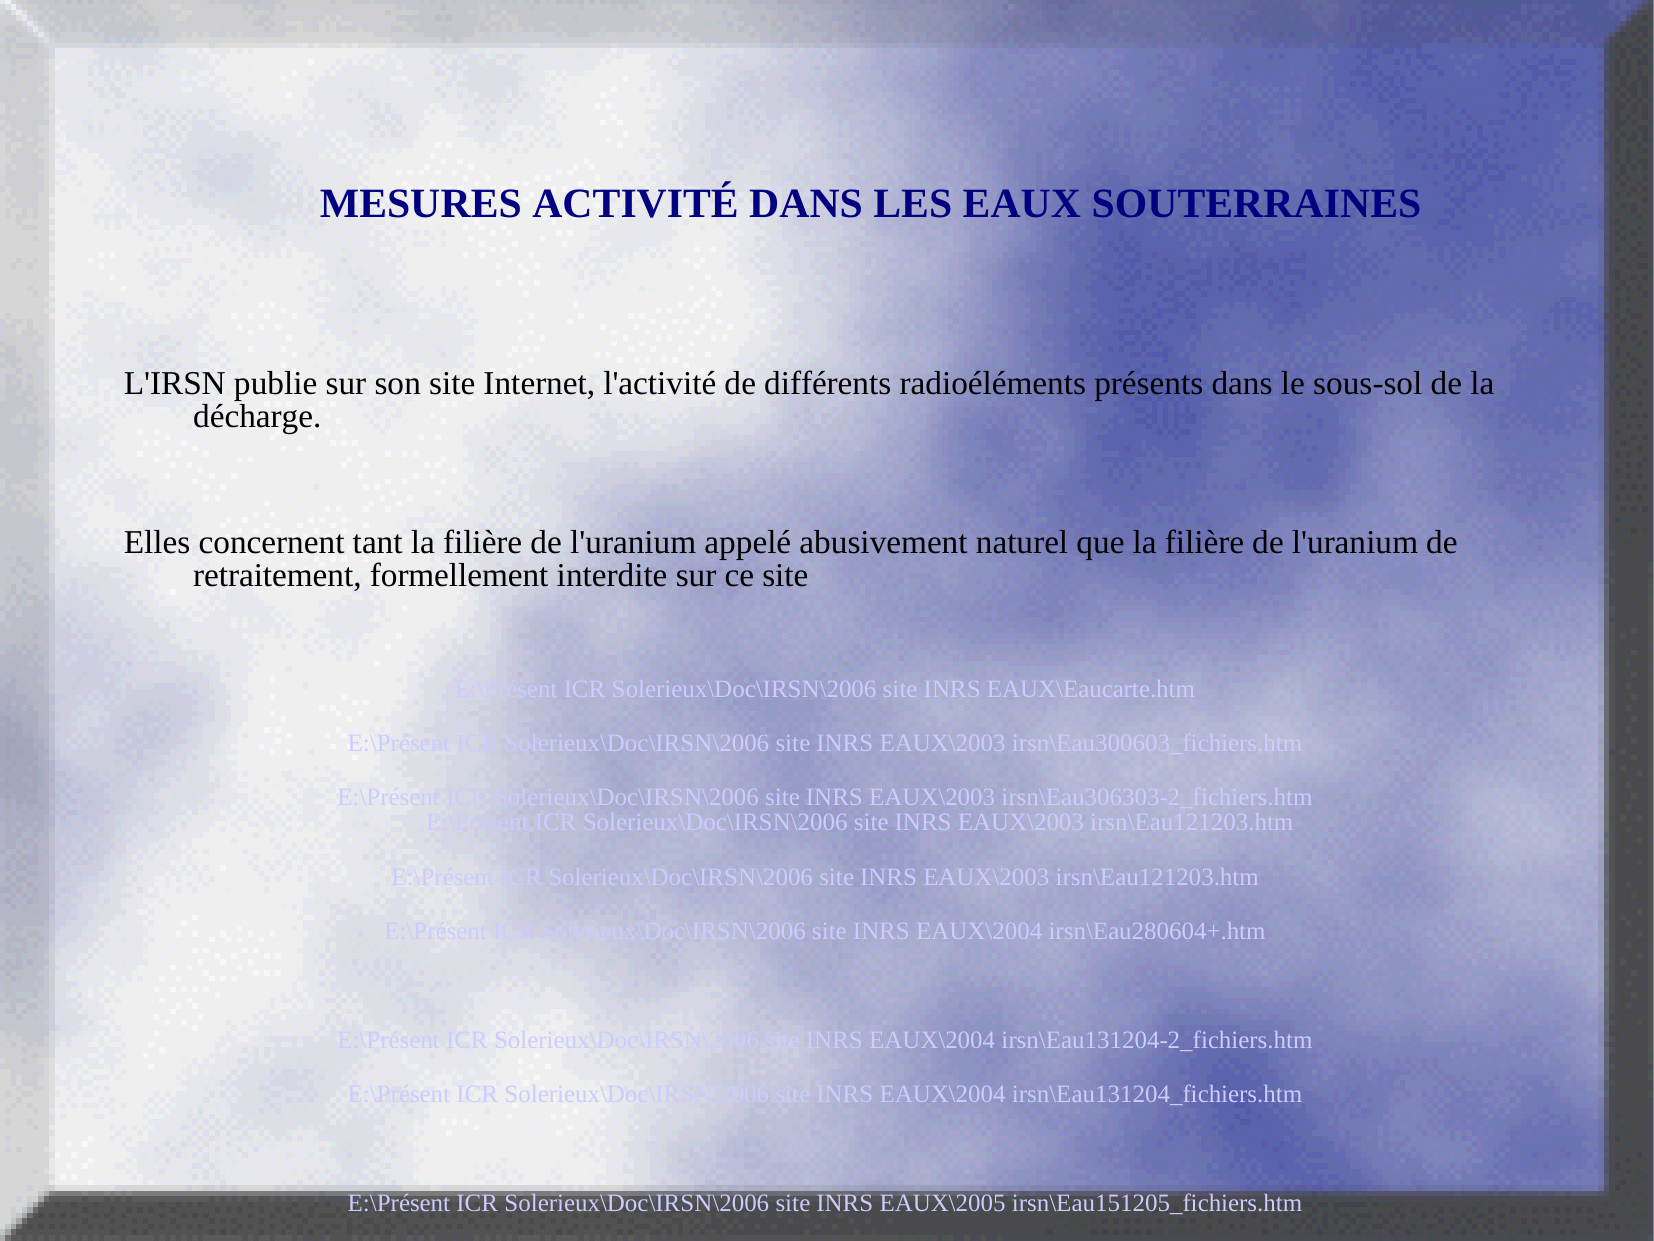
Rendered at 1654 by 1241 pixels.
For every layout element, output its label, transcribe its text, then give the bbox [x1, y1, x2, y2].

list L'IRSN publie sur son site Internet, l'activité de différents radioéléments présents dans le sous-sol de la décharge. Elles concernent tant la filière de l'uranium appelé abusivement naturel que la filière de l'uranium de retraitement, formellement interdite sur ce site E:\Présent ICR Solerieux\Doc\IRSN\2006 site INRS EAUX\Eaucarte.htm E:\Présent ICR Solerieux\Doc\IRSN\2006 site INRS EAUX\2003 irsn\Eau300603_fichiers.htm E:\Présent ICR Solerieux\Doc\IRSN\2006 site INRS EAUX\2003 irsn\Eau306303-2_fichiers.htmE:\Présent ICR Solerieux\Doc\IRSN\2006 site INRS EAUX\2003 irsn\Eau121203.htm E:\Présent ICR Solerieux\Doc\IRSN\2006 site INRS EAUX\2003 irsn\Eau121203.htm E:\Présent ICR Solerieux\Doc\IRSN\2006 site INRS EAUX\2004 irsn\Eau280604+.htm E:\Présent ICR Solerieux\Doc\IRSN\2006 site INRS EAUX\2004 irsn\Eau131204-2_fichiers.htm E:\Présent ICR Solerieux\Doc\IRSN\2006 site INRS EAUX\2004 irsn\Eau131204_fichiers.htm E:\Présent ICR Solerieux\Doc\IRSN\2006 site INRS EAUX\2005 irsn\Eau151205_fichiers.htm E:\Présent ICR Solerieux\Doc\IRSN\2006 site INRS EAUX\2005 irsn\Eau050705-2_fichiers.htm DU DROIT PERTINENT JO Zrrêté 29 mars 1967 E:\Présent ICR Solerieux\Doc\JO textes\JO arrete 25 01 67 .pdf Décret n° 88-521 du 16 avril 1988 modifiant le décret n° 66-450 du 20 juin 1966 relatif aux principes généraux de la protection contre les rayonnements ionisants E:\Présent ICR Solerieux\Doc\JO textes\D88-521.doc Circulaire du 09 mars 1990 relative au au règlement général des industries extractives E:\Présent ICR Solerieux\Doc\JO textes\circulaire 09 03 90.mht Rapport Rouvillois de mai 1989 - Commission sur le bilan et les perspectives du secteur nucléaire civil en France en matière de contamination des installations par de l’uranium de retraitement Rapport Desgraupes de mai 1991 – Droit pertinent aux installations contenant des matières radioactives Rapport Desgraupes de mai 1991 – Droit pertinent aux installations contenant des matières radioactives NOTA : ce rapport est majeure tant il publie un inventaire exhaustif du droit pertinent en France comme à international. Il est non seulement incontournable mais pertinent dès sa publication en mai 1991 : ni les représentants concernés de l'État, ni les industriels visés ne pouvaient l'ignorer. E:\Présent ICR Solerieux\Doc\JO textes\JO arrete 25 01 67 .pdf E:\Présent ICR Solerieux\Doc\Rapport Desgraupes\Rapport Desgraupes Droit pertinent mai 1991.rtf [118, 288, 1528, 1241]
picture [0, 0, 1654, 1241]
title MESURES ACTIVITÉ DANS LES EAUX SOUTERRAINES [201, 105, 1541, 306]
